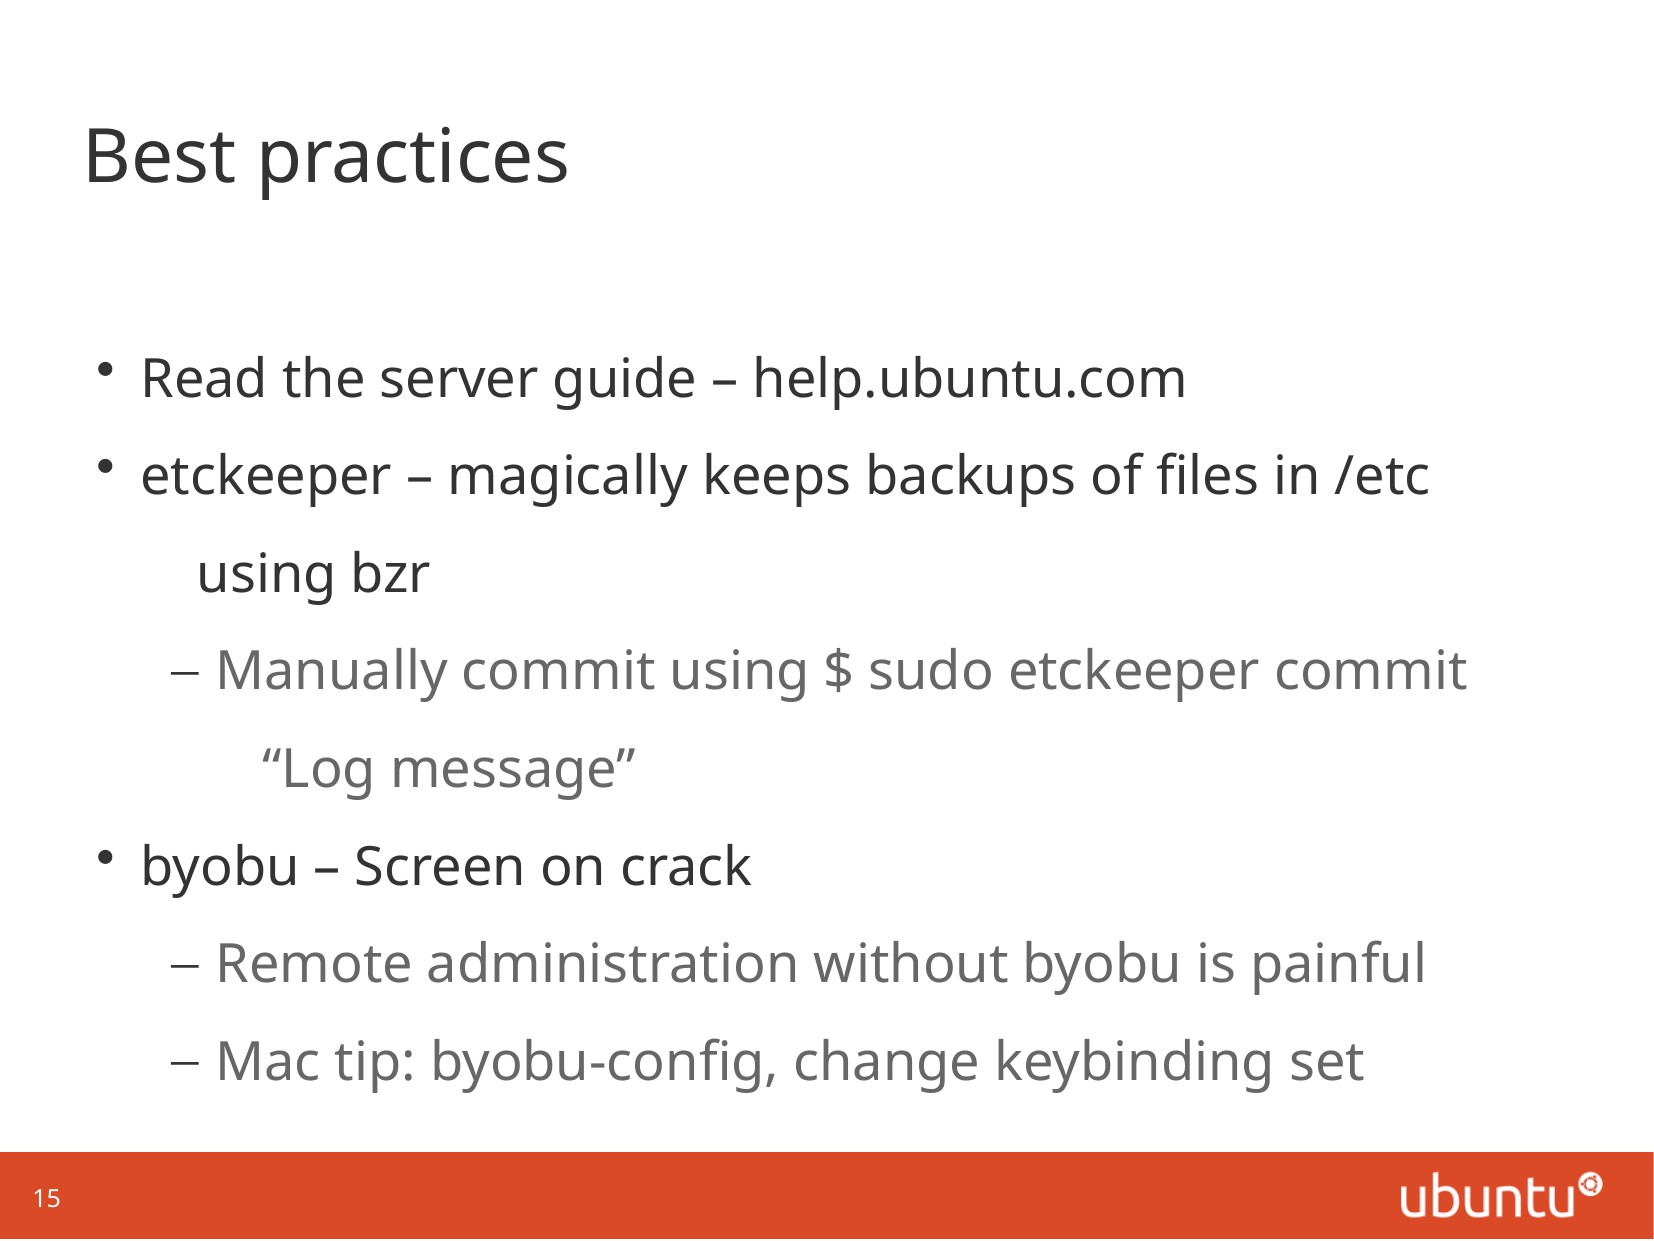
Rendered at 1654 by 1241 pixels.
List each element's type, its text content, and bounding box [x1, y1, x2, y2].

title Best practices [82, 56, 1571, 249]
picture [0, 1152, 1654, 1239]
list Read the server guide – help.ubuntu.com etckeeper – magically keeps backups of files in /etc using bzr Manually commit using $ sudo etckeeper commit “Log message” byobu – Screen on crack Remote administration without byobu is painful Mac tip: byobu-config, change keybinding set [87, 301, 1579, 1121]
